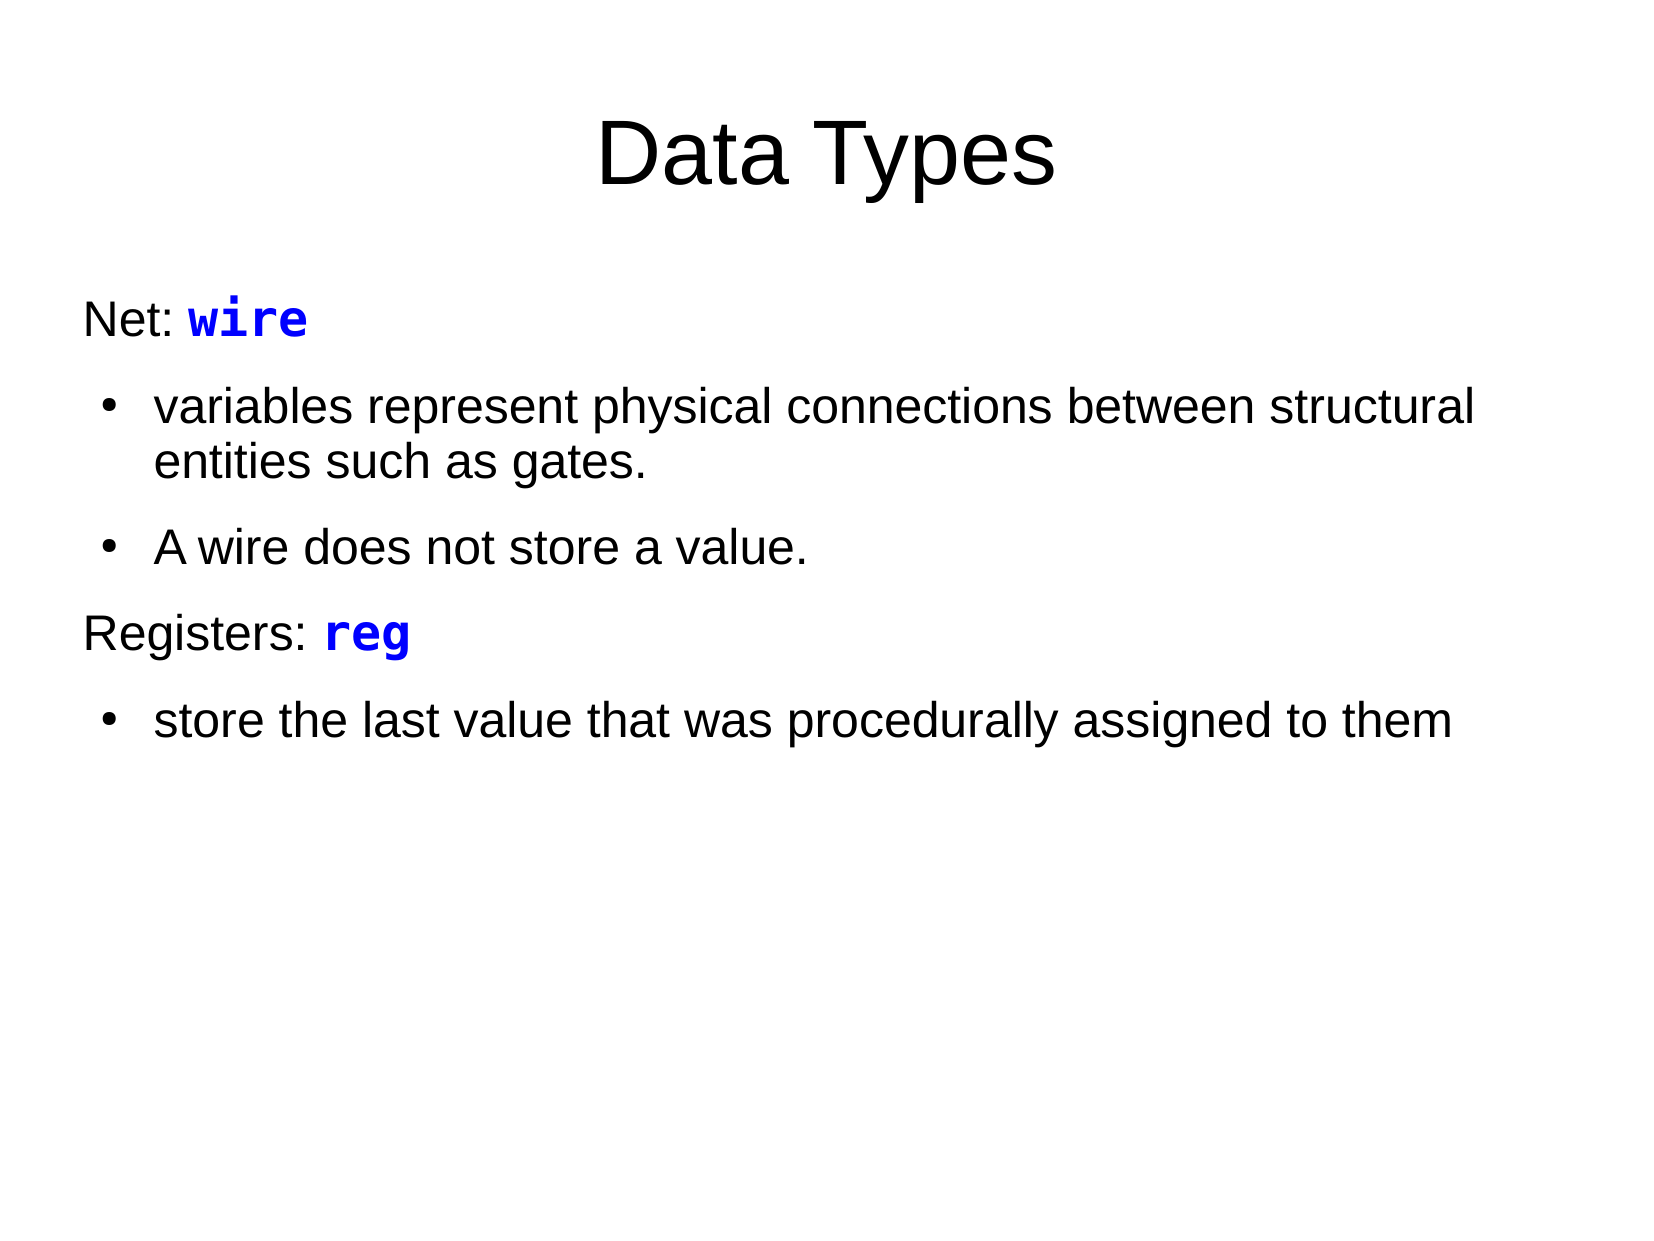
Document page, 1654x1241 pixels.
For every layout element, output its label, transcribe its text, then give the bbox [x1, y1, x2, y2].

list Net: wire variables represent physical connections between structural entities such as gates. A wire does not store a value. Registers: reg store the last value that was procedurally assigned to them [82, 290, 1571, 1094]
title Data Types [82, 56, 1571, 250]
